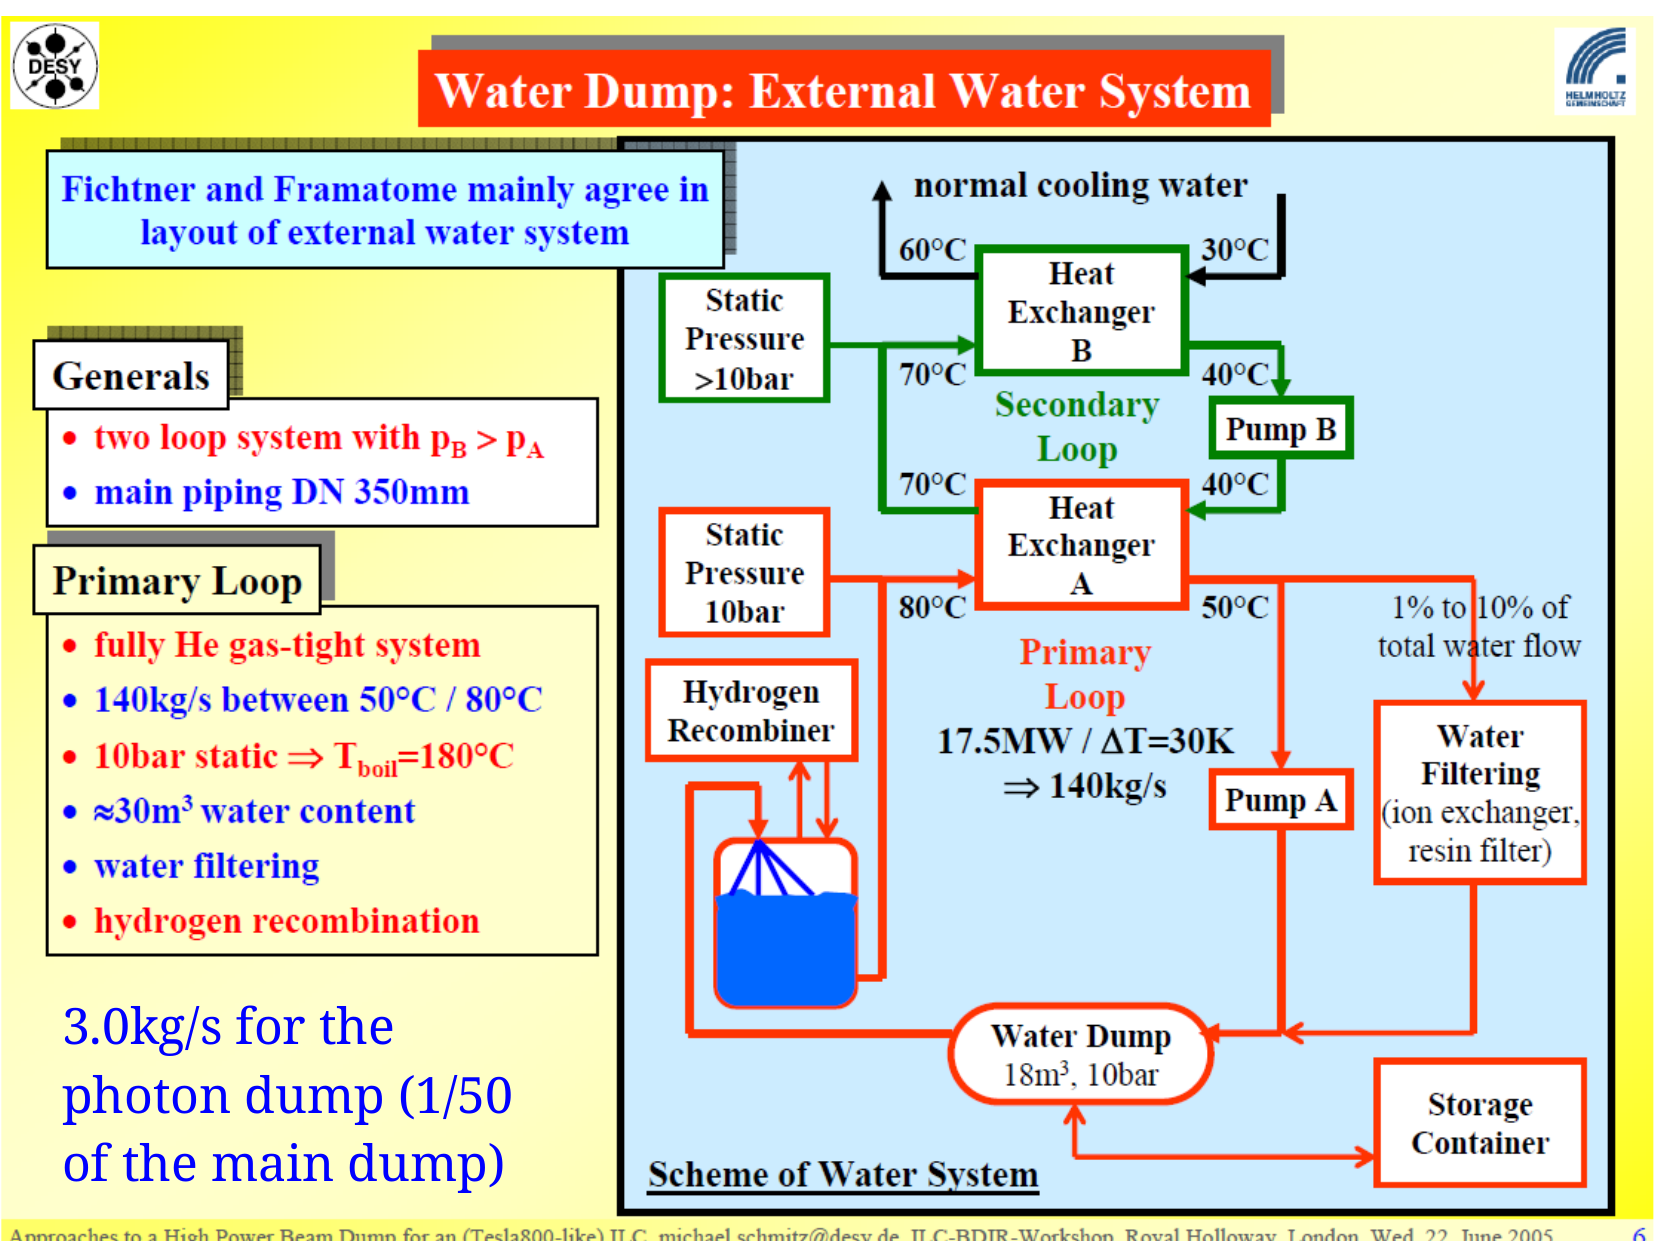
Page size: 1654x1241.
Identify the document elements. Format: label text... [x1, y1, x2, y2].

text_box 3.0kg/s for the photon dump (1/50 of the main dump) [47, 984, 567, 1173]
picture [0, 16, 1654, 1241]
